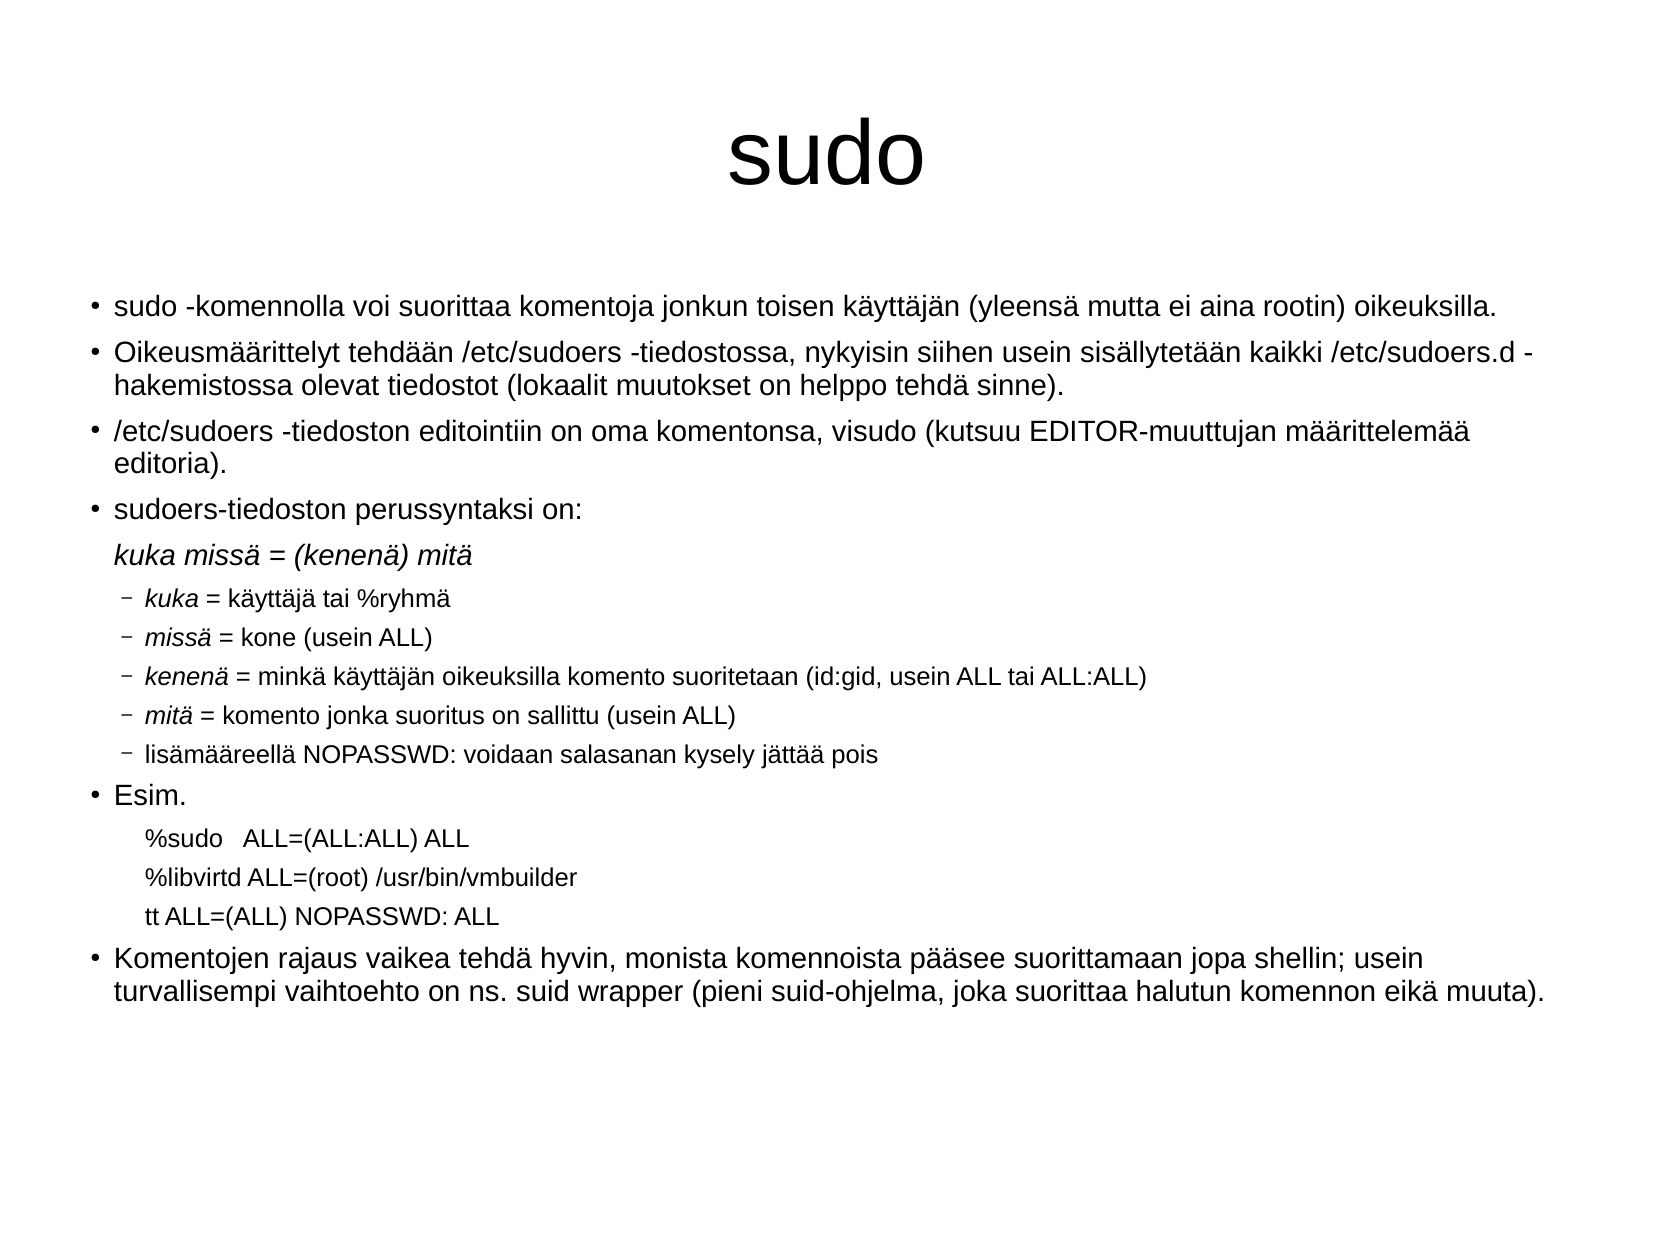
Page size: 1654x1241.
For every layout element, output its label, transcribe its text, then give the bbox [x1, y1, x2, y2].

list sudo -komennolla voi suorittaa komentoja jonkun toisen käyttäjän (yleensä mutta ei aina rootin) oikeuksilla. Oikeusmäärittelyt tehdään /etc/sudoers -tiedostossa, nykyisin siihen usein sisällytetään kaikki /etc/sudoers.d -hakemistossa olevat tiedostot (lokaalit muutokset on helppo tehdä sinne). /etc/sudoers -tiedoston editointiin on oma komentonsa, visudo (kutsuu EDITOR-muuttujan määrittelemää editoria). sudoers-tiedoston perussyntaksi on: kuka missä = (kenenä) mitä kuka = käyttäjä tai %ryhmä missä = kone (usein ALL) kenenä = minkä käyttäjän oikeuksilla komento suoritetaan (id:gid, usein ALL tai ALL:ALL) mitä = komento jonka suoritus on sallittu (usein ALL) lisämääreellä NOPASSWD: voidaan salasanan kysely jättää pois Esim. %sudo ALL=(ALL:ALL) ALL %libvirtd ALL=(root) /usr/bin/vmbuilder tt ALL=(ALL) NOPASSWD: ALL Komentojen rajaus vaikea tehdä hyvin, monista komennoista pääsee suorittamaan jopa shellin; usein turvallisempi vaihtoehto on ns. suid wrapper (pieni suid-ohjelma, joka suorittaa halutun komennon eikä muuta). [82, 290, 1571, 1010]
title sudo [82, 49, 1571, 257]
